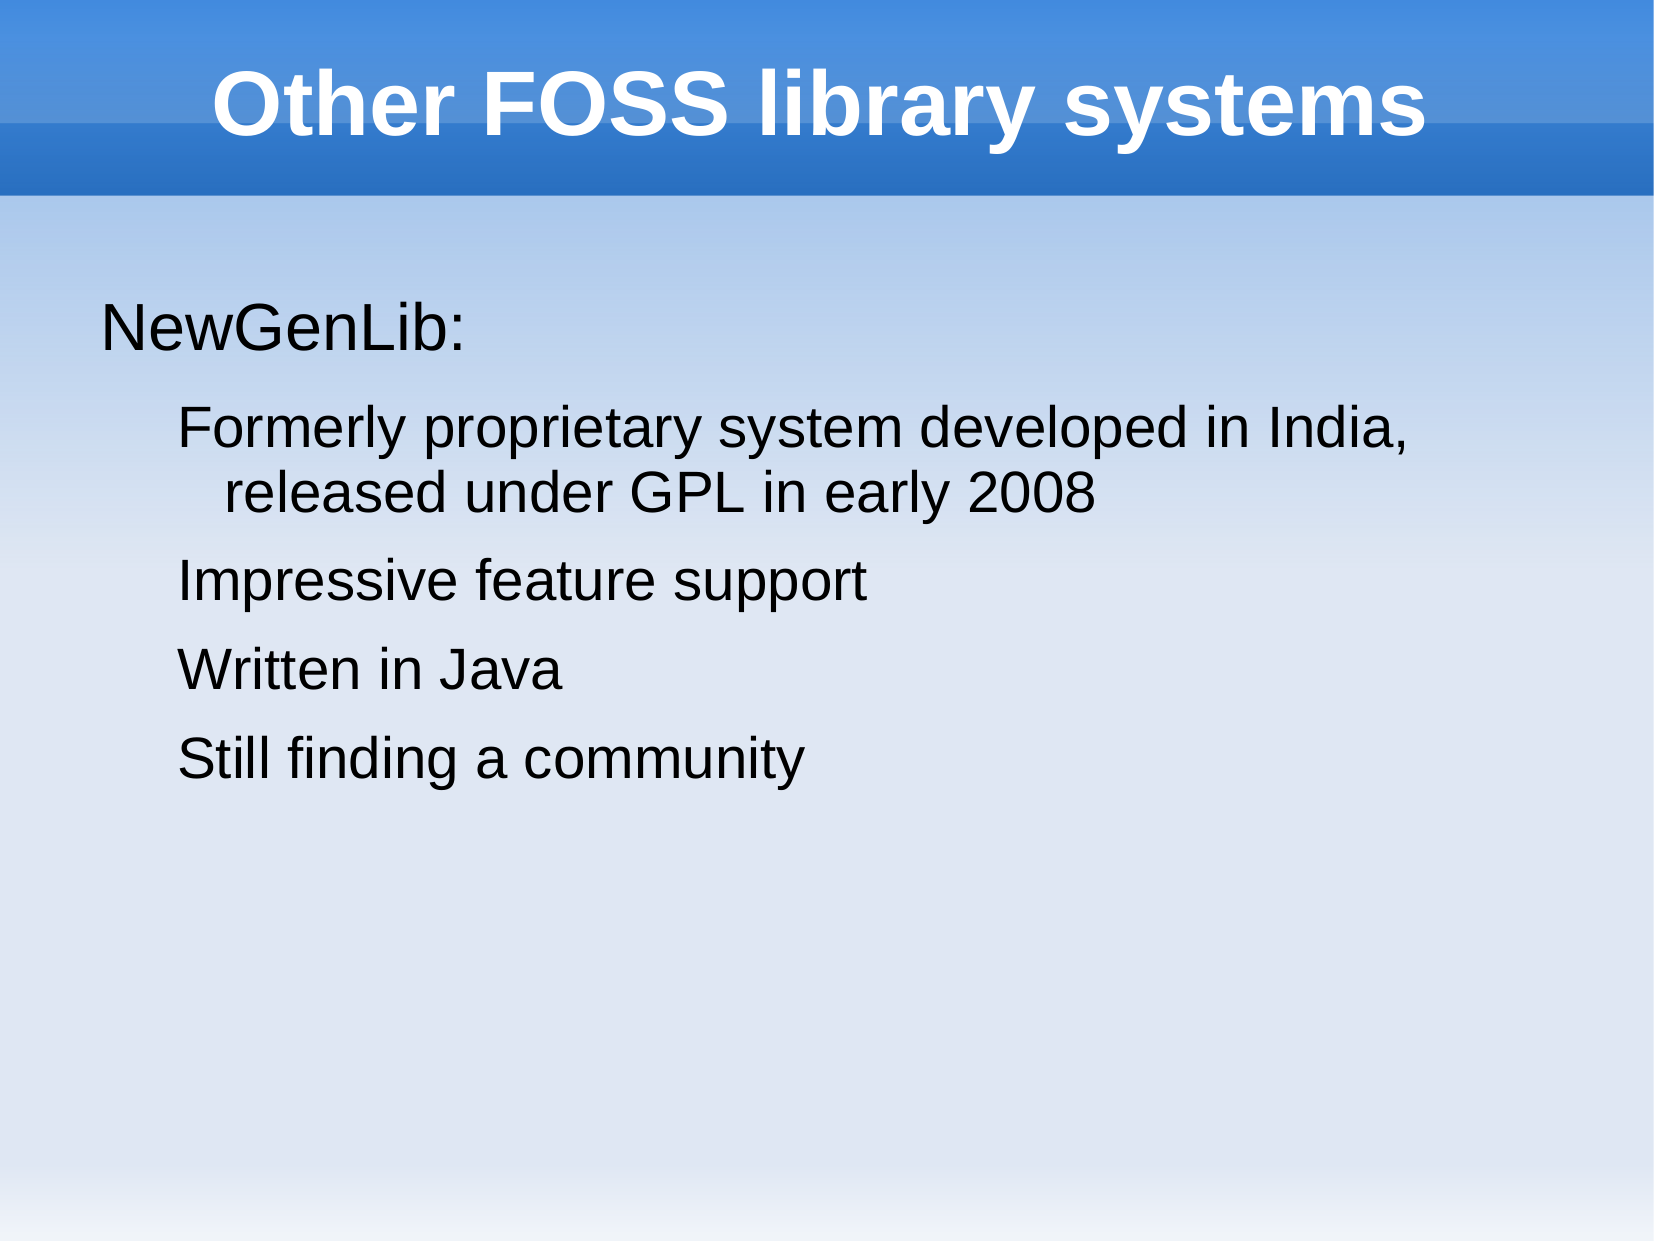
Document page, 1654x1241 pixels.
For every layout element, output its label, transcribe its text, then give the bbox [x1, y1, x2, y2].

picture [0, 0, 1654, 1241]
title Other FOSS library systems [76, 0, 1565, 208]
list NewGenLib: Formerly proprietary system developed in India, released under GPL in early 2008 Impressive feature support Written in Java Still finding a community [82, 290, 1571, 1109]
